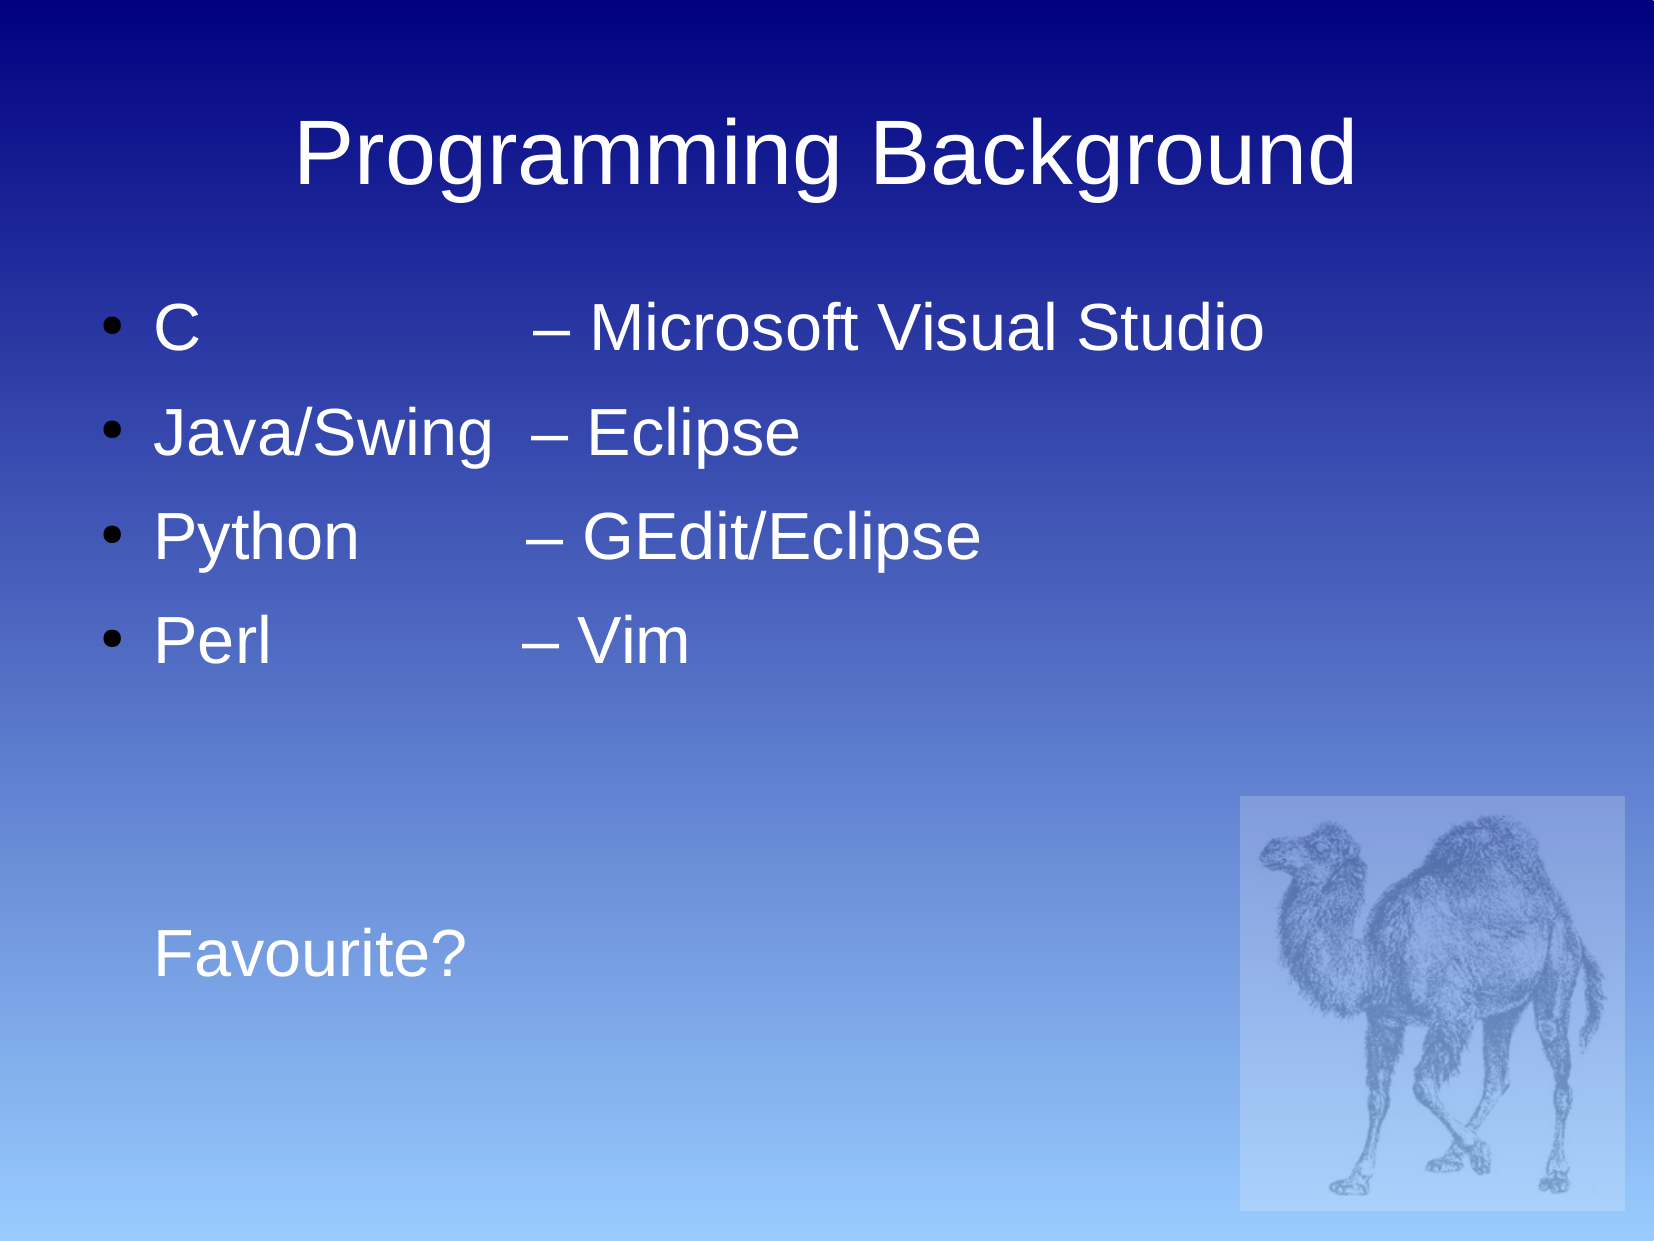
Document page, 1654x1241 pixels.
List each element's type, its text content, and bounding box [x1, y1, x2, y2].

picture [1240, 796, 1625, 1211]
list C – Microsoft Visual Studio Java/Swing – Eclipse Python – GEdit/Eclipse Perl – Vim Favourite? [82, 290, 1571, 1109]
title Programming Background [82, 56, 1571, 250]
